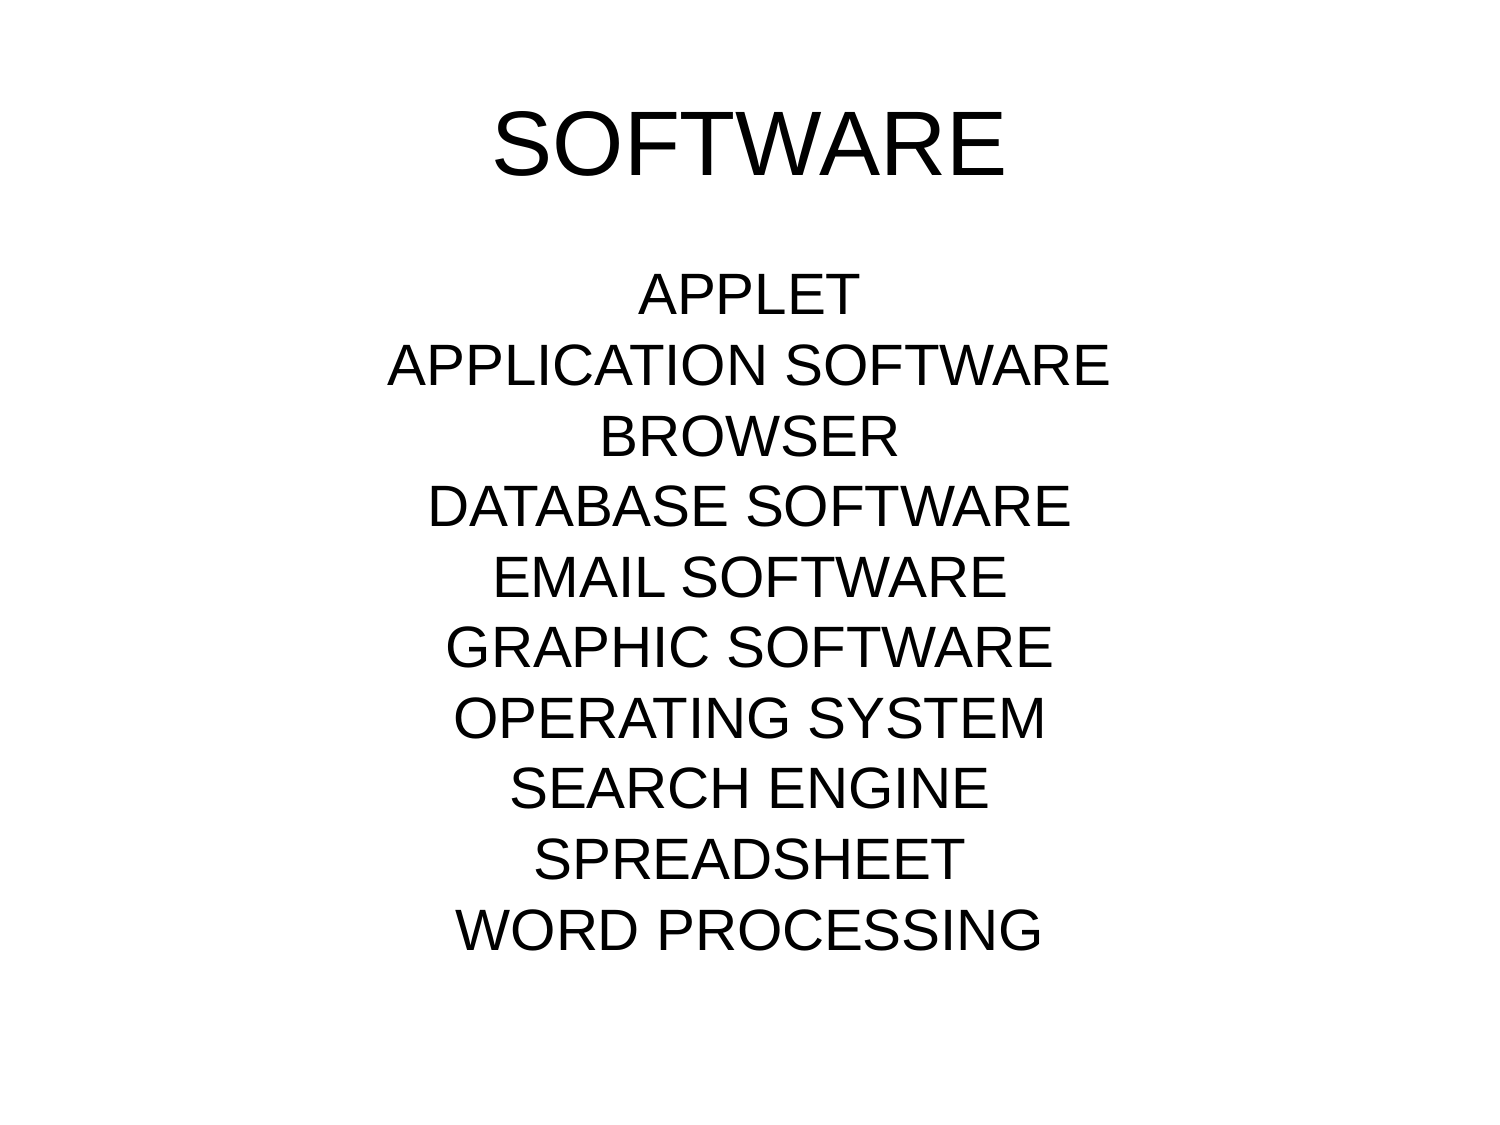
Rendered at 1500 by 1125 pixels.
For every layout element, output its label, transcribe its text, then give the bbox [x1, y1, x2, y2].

list APPLET APPLICATION SOFTWARE BROWSER DATABASE SOFTWARE EMAIL SOFTWARE GRAPHIC SOFTWARE OPERATING SYSTEM SEARCH ENGINE SPREADSHEET WORD PROCESSING [75, 262, 1425, 1006]
title SOFTWARE [75, 45, 1425, 233]
